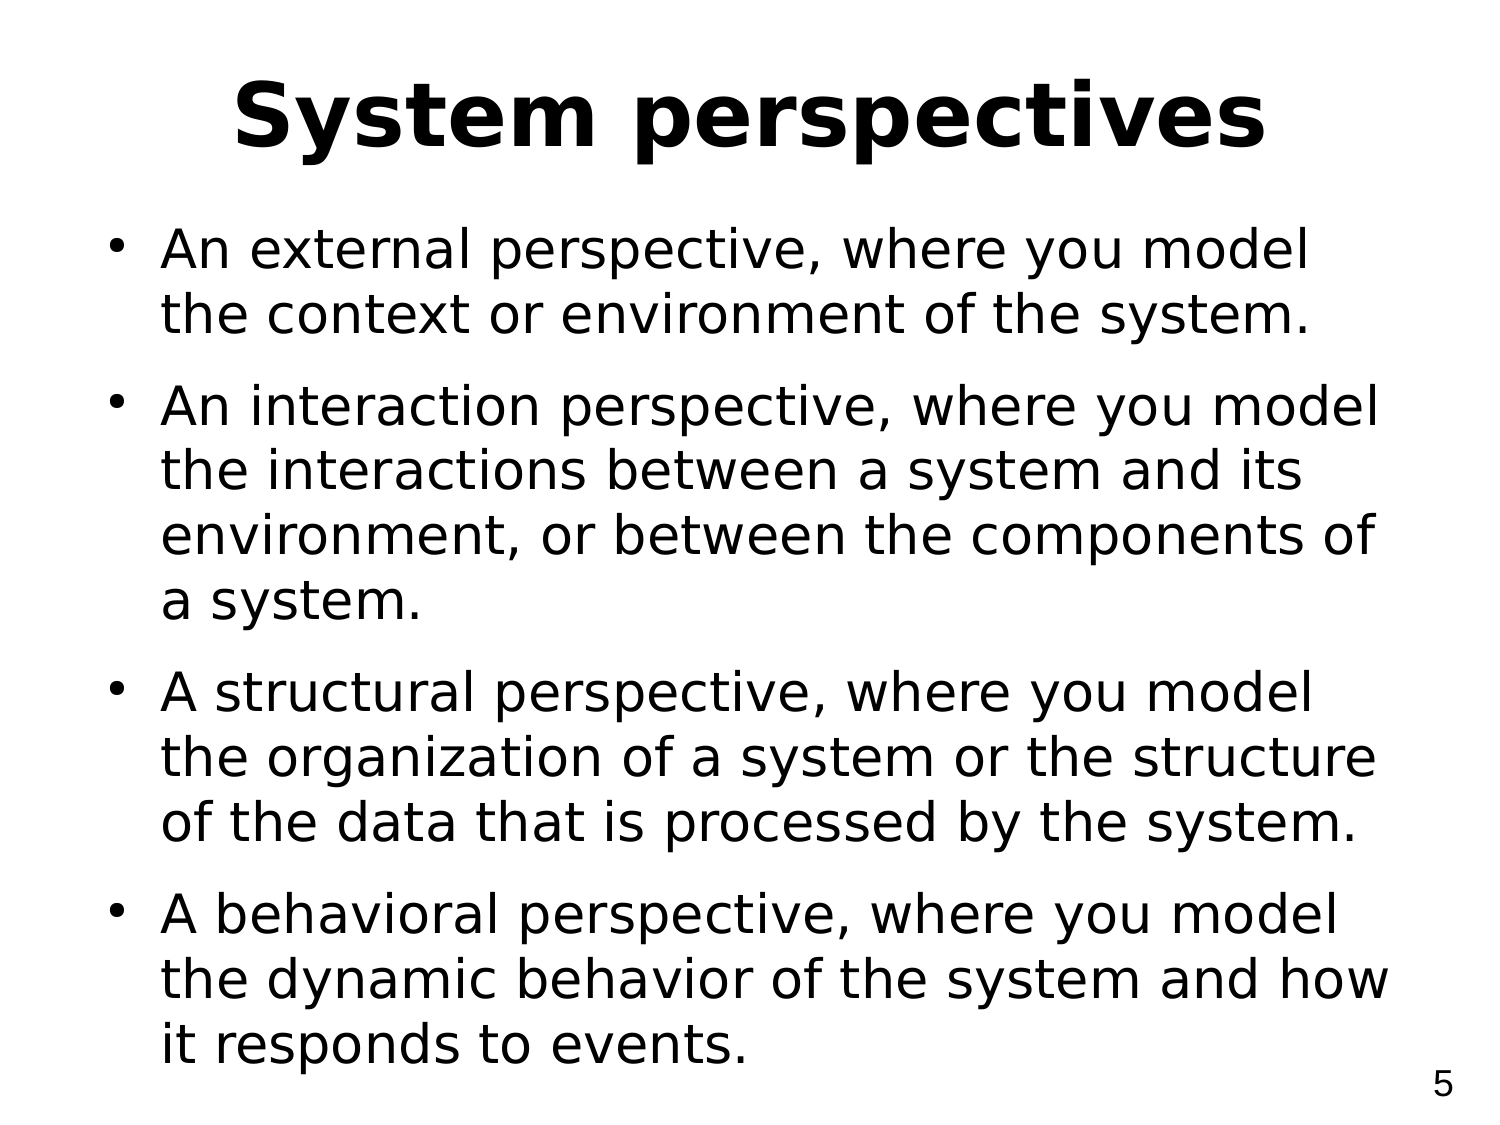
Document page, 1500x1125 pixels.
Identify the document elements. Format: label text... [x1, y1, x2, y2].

title System perspectives [75, 44, 1425, 177]
list An external perspective, where you model the context or environment of the system. An interaction perspective, where you model the interactions between a system and its environment, or between the components of a system. A structural perspective, where you model the organization of a system or the structure of the data that is processed by the system. A behavioral perspective, where you model the dynamic behavior of the system and how it responds to events. [75, 206, 1425, 1093]
